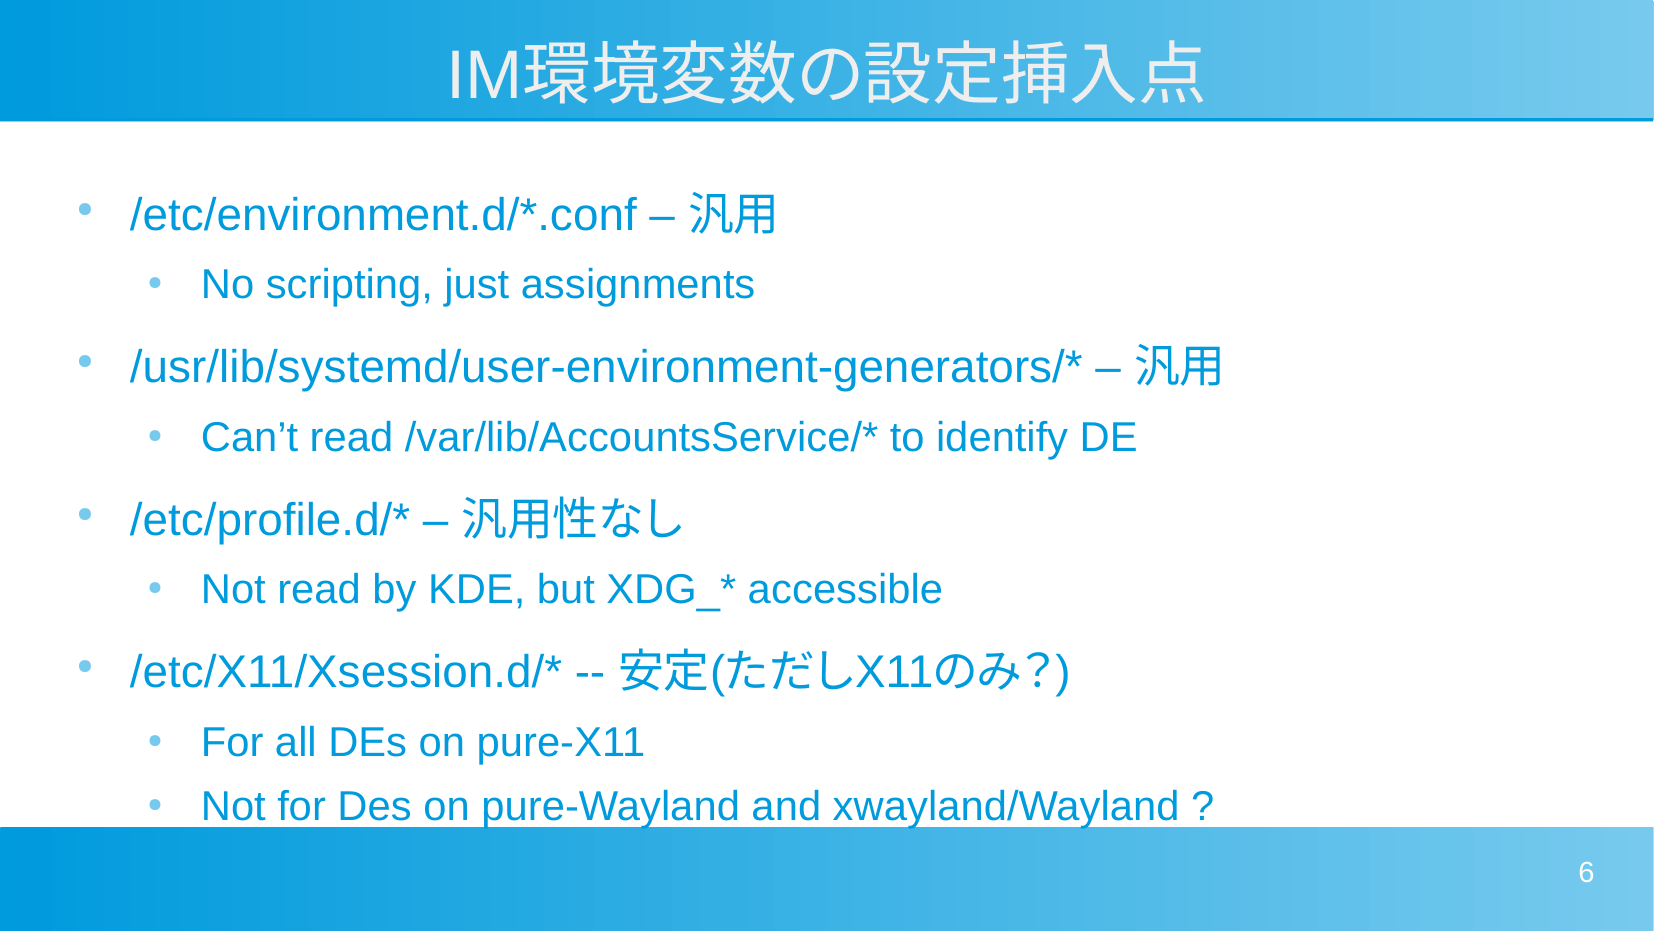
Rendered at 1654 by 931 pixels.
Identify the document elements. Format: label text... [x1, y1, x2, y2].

list /etc/environment.d/*.conf – 汎用 No scripting, just assignments /usr/lib/systemd/user-environment-generators/* – 汎用 Can’t read /var/lib/AccountsService/* to identify DE /etc/profile.d/* – 汎用性なし Not read by KDE, but XDG_* accessible /etc/X11/Xsession.d/* -- 安定(ただしX11のみ？) For all DEs on pure-X11 Not for Des on pure-Wayland and xwayland/Wayland ? [59, 177, 1595, 768]
title IM環境変数の設定挿入点 [59, 18, 1595, 119]
